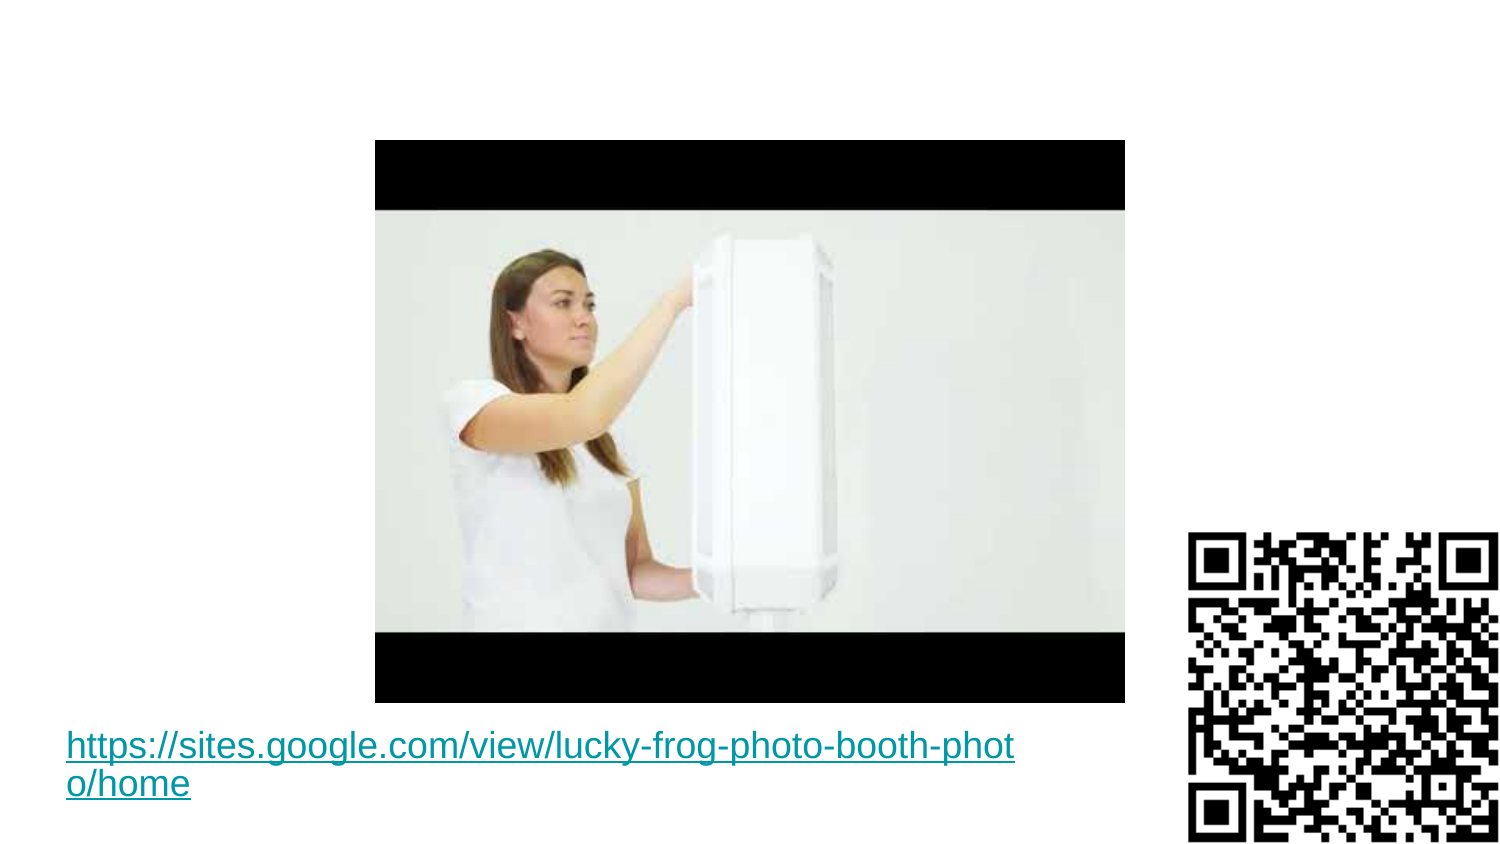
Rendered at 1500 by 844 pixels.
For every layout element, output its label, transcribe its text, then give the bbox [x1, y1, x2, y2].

list https://sites.google.com/view/lucky-frog-photo-booth-photo/home [51, 694, 1036, 794]
picture [375, 140, 1125, 704]
picture [1187, 531, 1500, 844]
